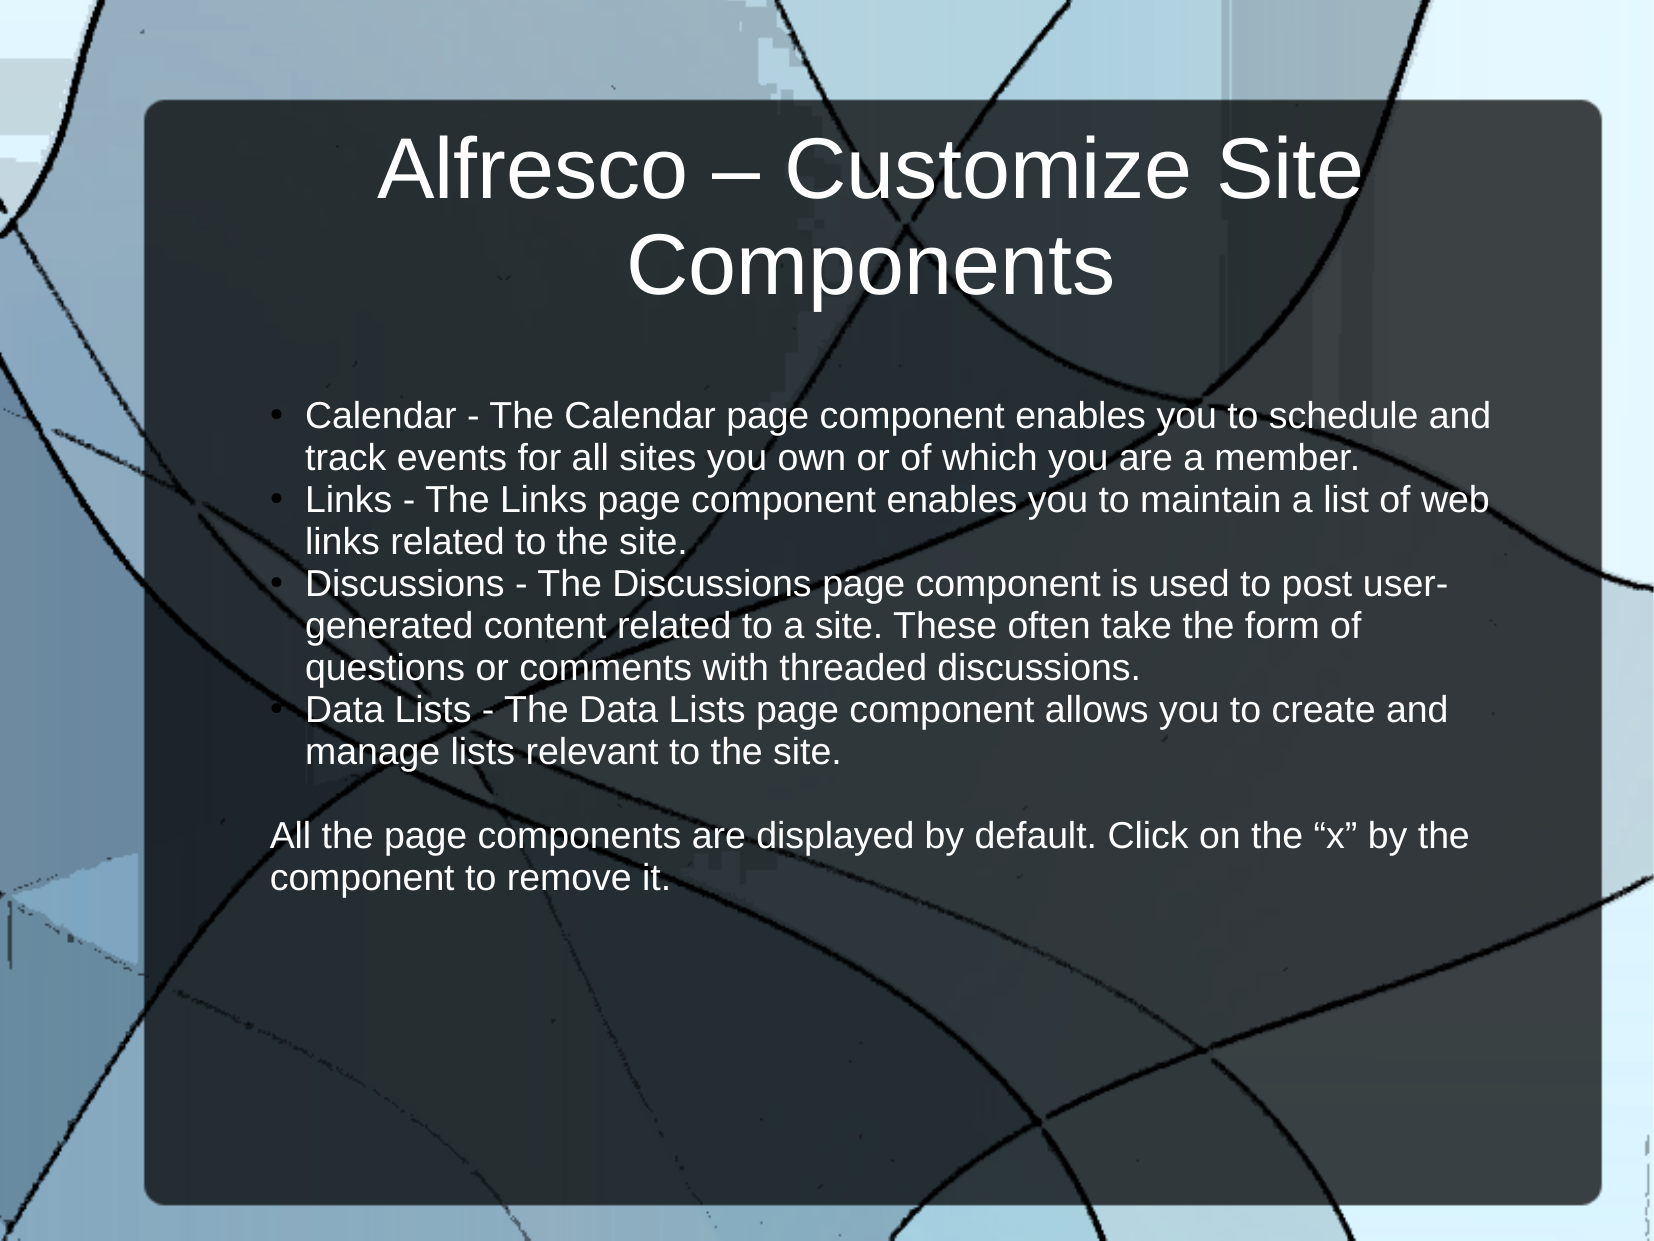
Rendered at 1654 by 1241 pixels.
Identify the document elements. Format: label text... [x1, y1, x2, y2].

title Alfresco – Customize Site Components [159, 108, 1583, 325]
picture [0, 0, 1654, 1241]
text_box Calendar - The Calendar page component enables you to schedule and track events for all sites you own or of which you are a member. Links - The Links page component enables you to maintain a list of web links related to the site. Discussions - The Discussions page component is used to post user-generated content related to a site. These often take the form of questions or comments with threaded discussions. Data Lists - The Data Lists page component allows you to create and manage lists relevant to the site. All the page components are displayed by default. Click on the “x” by the component to remove it. [255, 345, 1516, 931]
